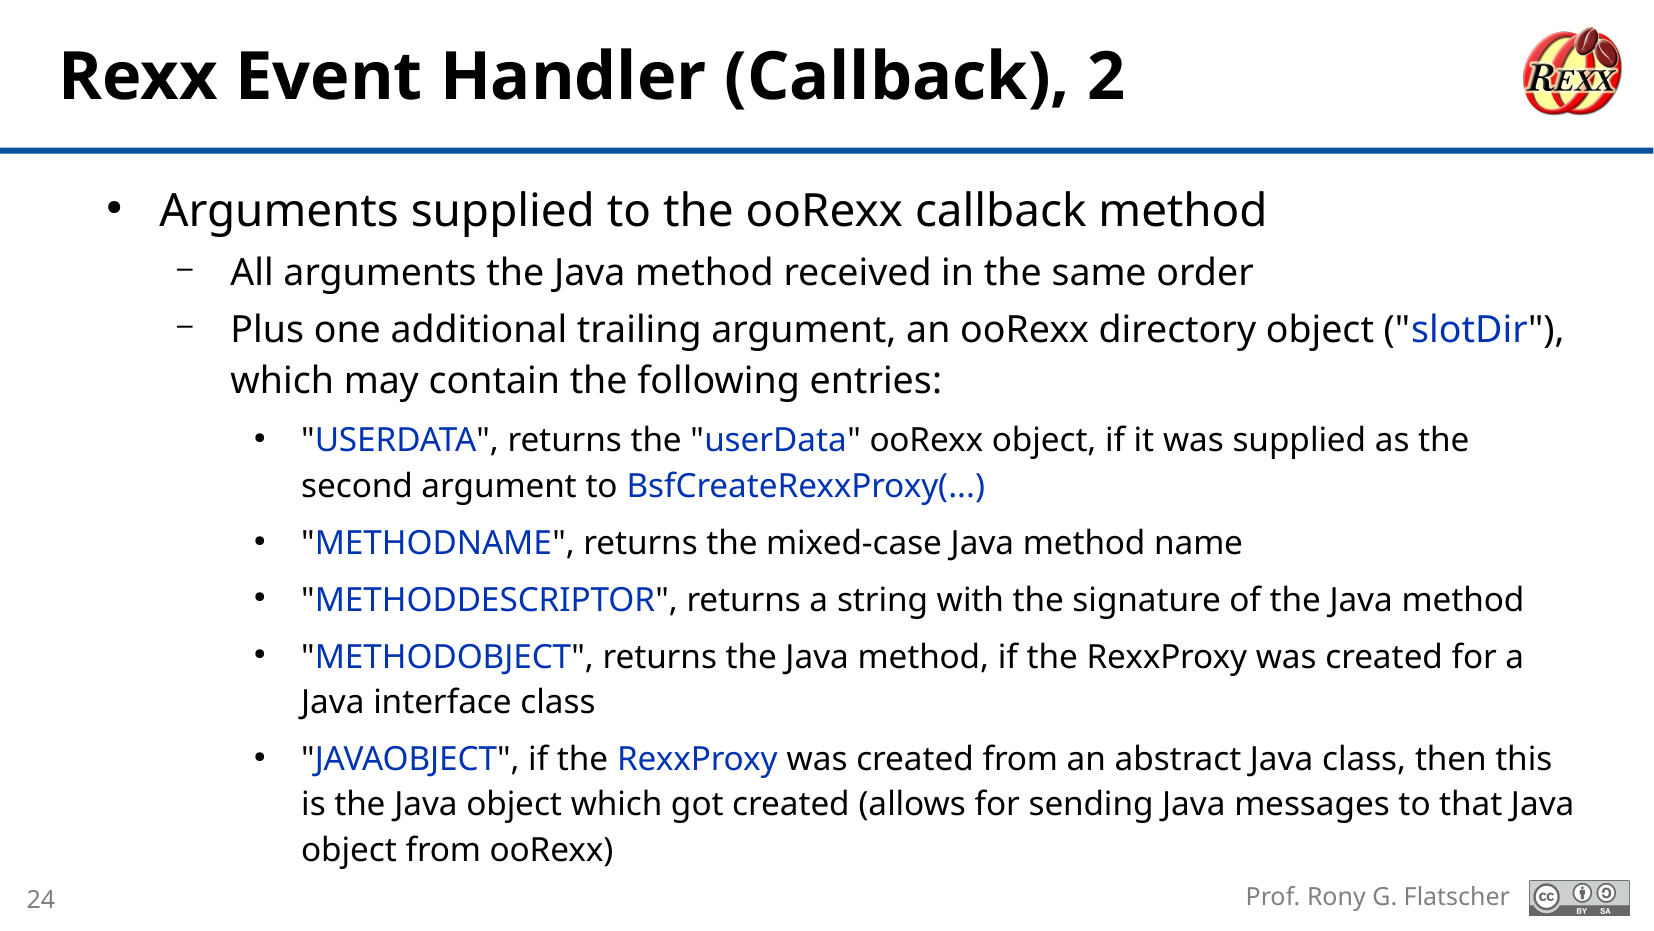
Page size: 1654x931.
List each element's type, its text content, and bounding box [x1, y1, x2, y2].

title Rexx Event Handler (Callback), 2 [0, 0, 1625, 148]
list Arguments supplied to the ooRexx callback method All arguments the Java method received in the same order Plus one additional trailing argument, an ooRexx directory object ("slotDir"), which may contain the following entries: "USERDATA", returns the "userData" ooRexx object, if it was supplied as the second argument to BsfCreateRexxProxy(...) "METHODNAME", returns the mixed-case Java method name "METHODDESCRIPTOR", returns a string with the signature of the Java method "METHODOBJECT", returns the Java method, if the RexxProxy was created for a Java interface class "JAVAOBJECT", if the RexxProxy was created from an abstract Java class, then this is the Java object which got created (allows for sending Java messages to that Java object from ooRexx) [88, 177, 1577, 857]
